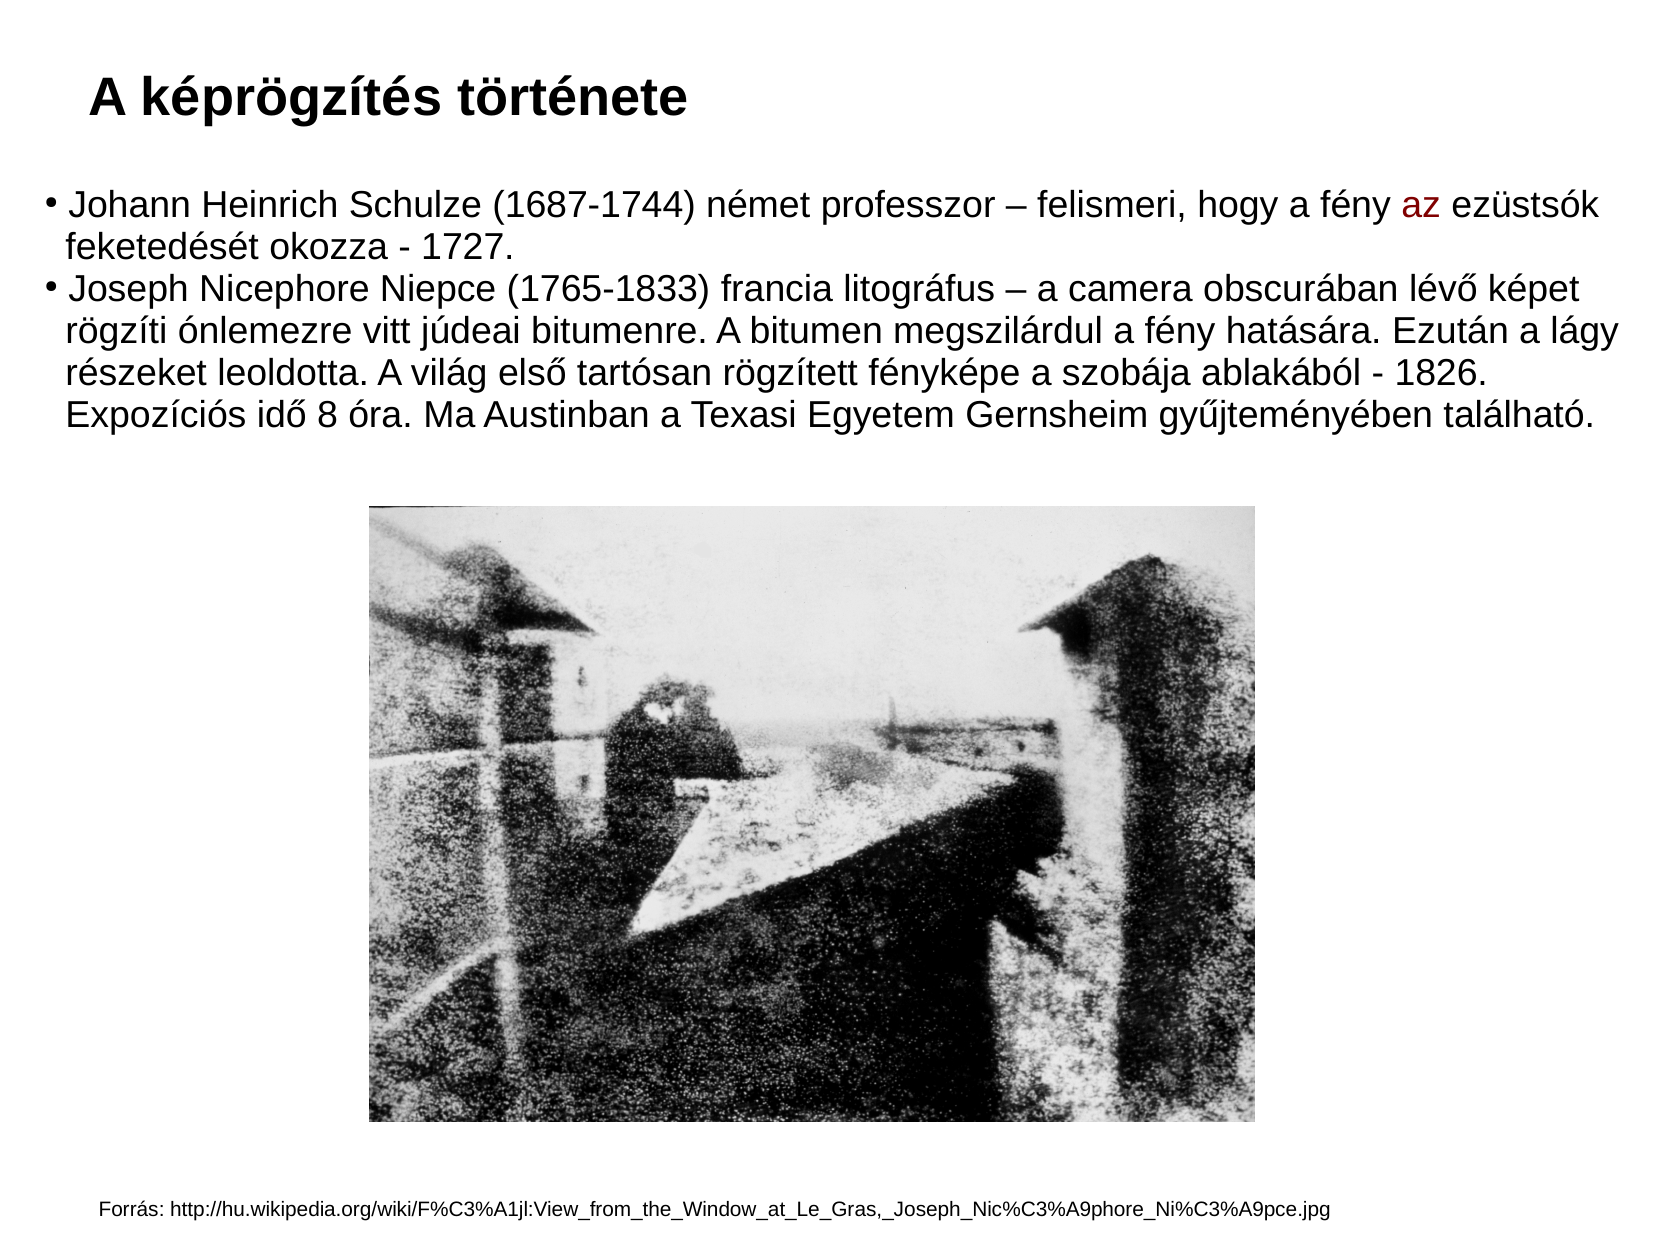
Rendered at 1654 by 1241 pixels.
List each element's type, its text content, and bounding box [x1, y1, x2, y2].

text_box A képrögzítés története [73, 59, 705, 136]
text_box Johann Heinrich Schulze (1687-1744) német professzor – felismeri, hogy a fény az ezüstsók feketedését okozza - 1727. Joseph Nicephore Niepce (1765-1833) francia litográfus – a camera obscurában lévő képet rögzíti ónlemezre vitt júdeai bitumenre. A bitumen megszilárdul a fény hatására. Ezután a lágy részeket leoldotta. A világ első tartósan rögzített fényképe a szobája ablakából - 1826. Expozíciós idő 8 óra. Ma Austinban a Texasi Egyetem Gernsheim gyűjteményében található. [29, 175, 1645, 443]
picture [369, 506, 1255, 1123]
text_box Forrás: http://hu.wikipedia.org/wiki/F%C3%A1jl:View_from_the_Window_at_Le_Gras,_Joseph_Nic%C3%A9phore_Ni%C3%A9pce.jpg [83, 1190, 1348, 1229]
